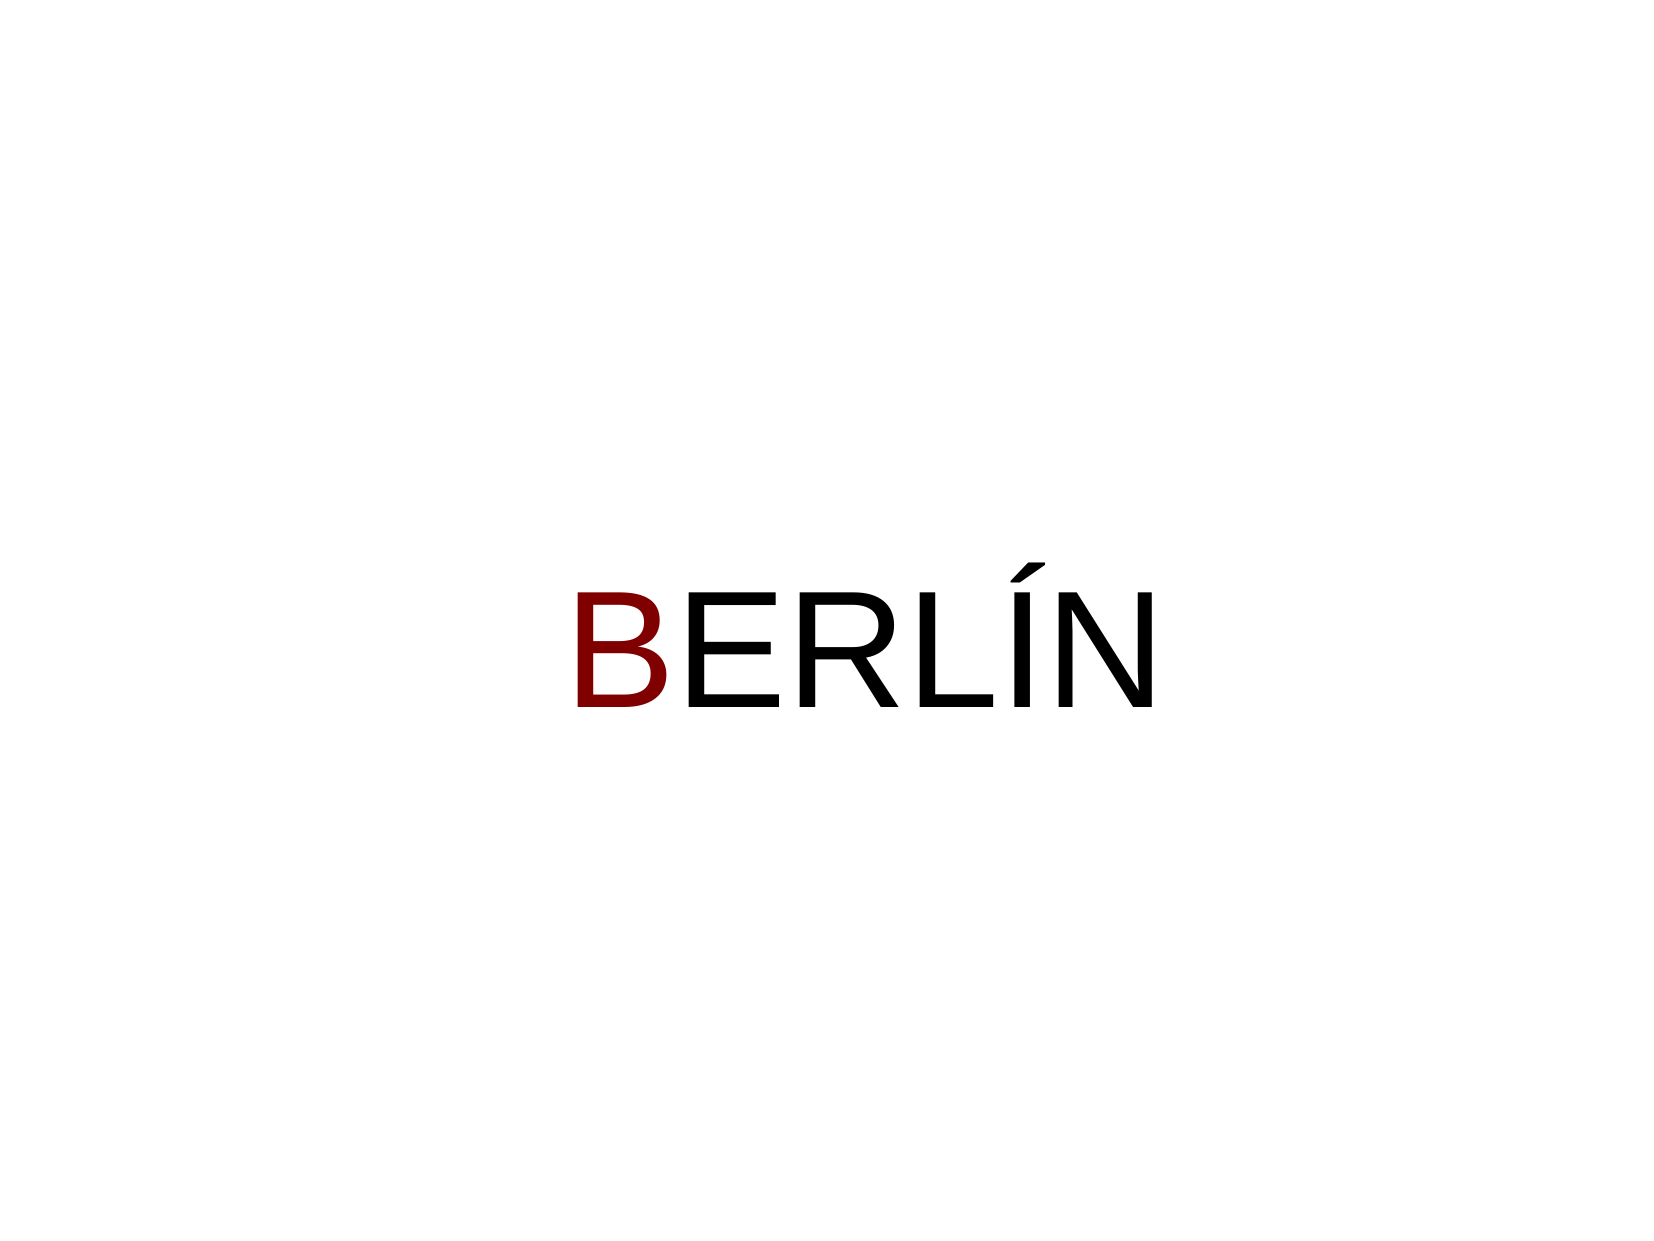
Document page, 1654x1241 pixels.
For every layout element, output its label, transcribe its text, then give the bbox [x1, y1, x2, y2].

list BERLÍN [82, 290, 1571, 1010]
